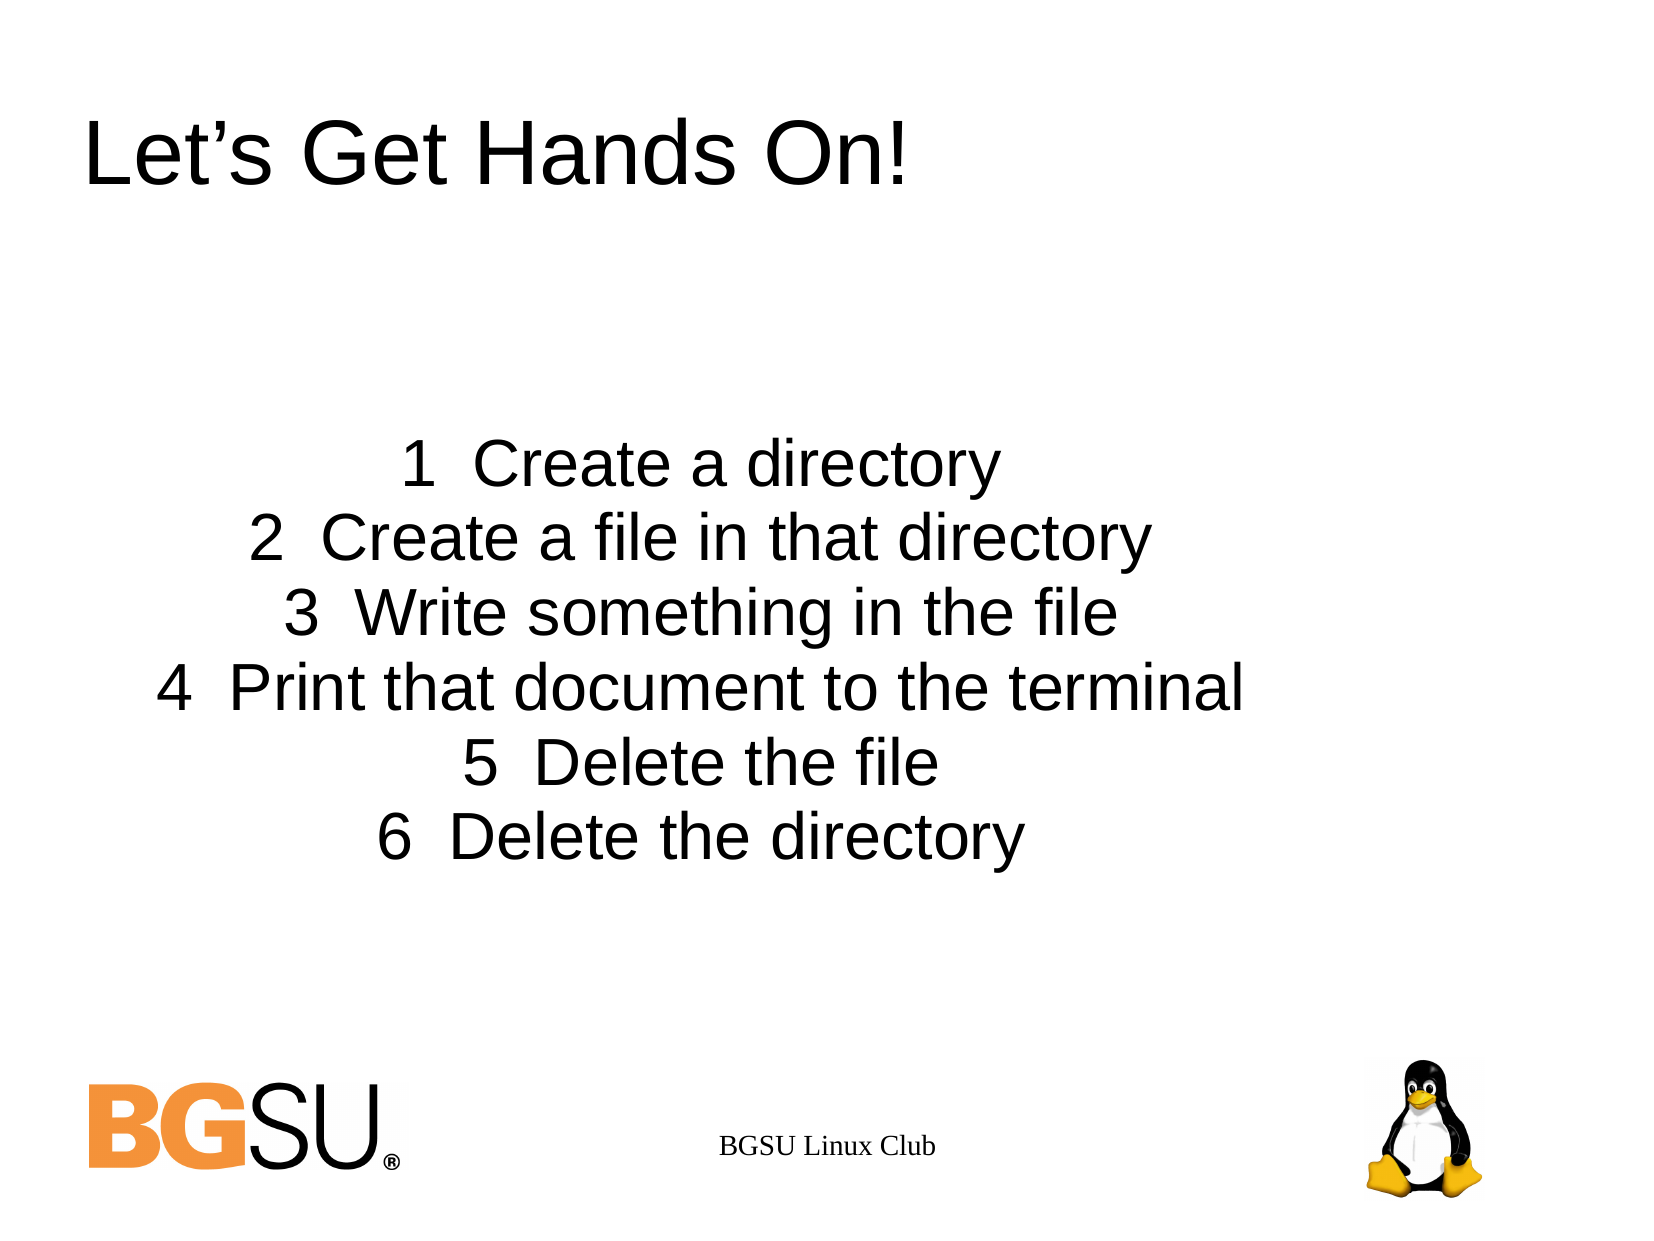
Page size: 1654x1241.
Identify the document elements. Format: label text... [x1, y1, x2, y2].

picture [89, 1082, 409, 1170]
text_box Create a directory Create a file in that directory Write something in the file Print that document to the terminal Delete the file Delete the directory [82, 290, 1571, 1010]
picture [1364, 1057, 1485, 1201]
title Let’s Get Hands On! [82, 49, 1571, 257]
footer BGSU Linux Club [565, 1129, 1090, 1216]
